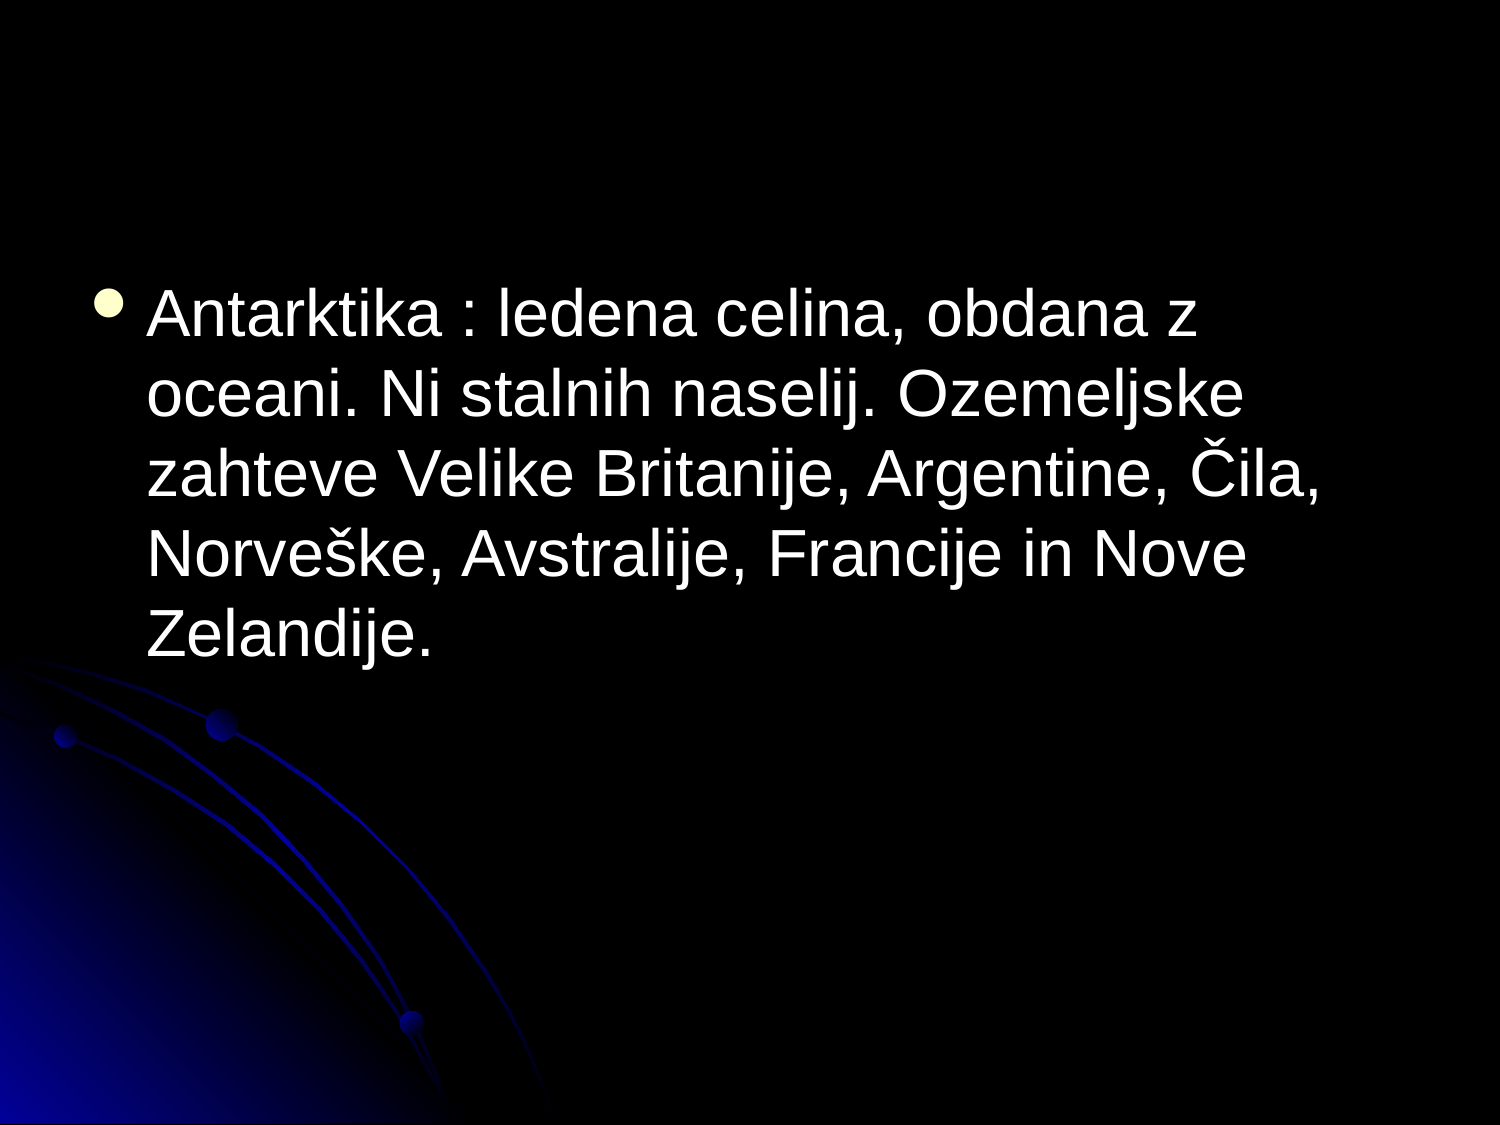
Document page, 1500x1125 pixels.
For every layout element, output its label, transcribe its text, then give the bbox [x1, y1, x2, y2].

list Antarktika : ledena celina, obdana z oceani. Ni stalnih naselij. Ozemeljske zahteve Velike Britanije, Argentine, Čila, Norveške, Avstralije, Francije in Nove Zelandije. [75, 262, 1425, 1006]
